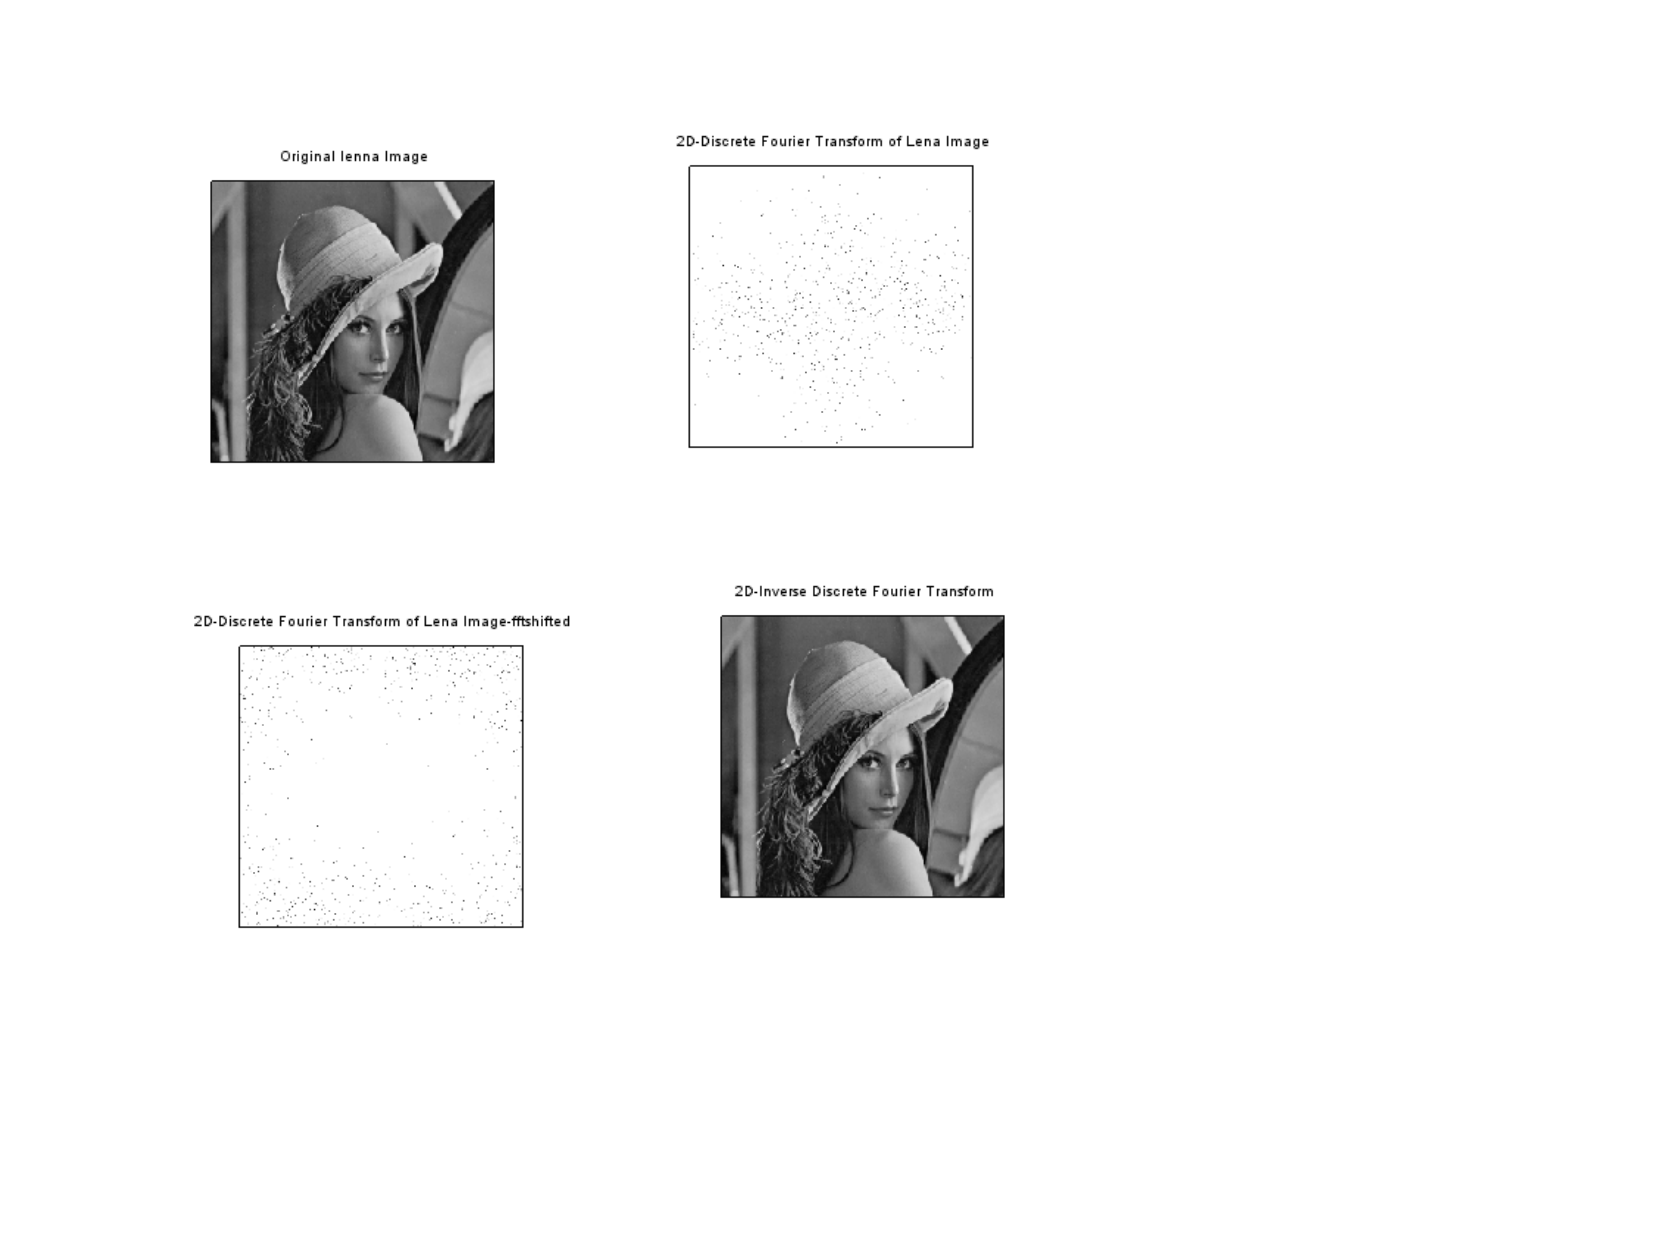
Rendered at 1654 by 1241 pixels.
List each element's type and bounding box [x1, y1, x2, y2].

picture [193, 600, 571, 976]
picture [165, 135, 542, 511]
picture [675, 570, 1052, 946]
picture [643, 120, 1021, 496]
